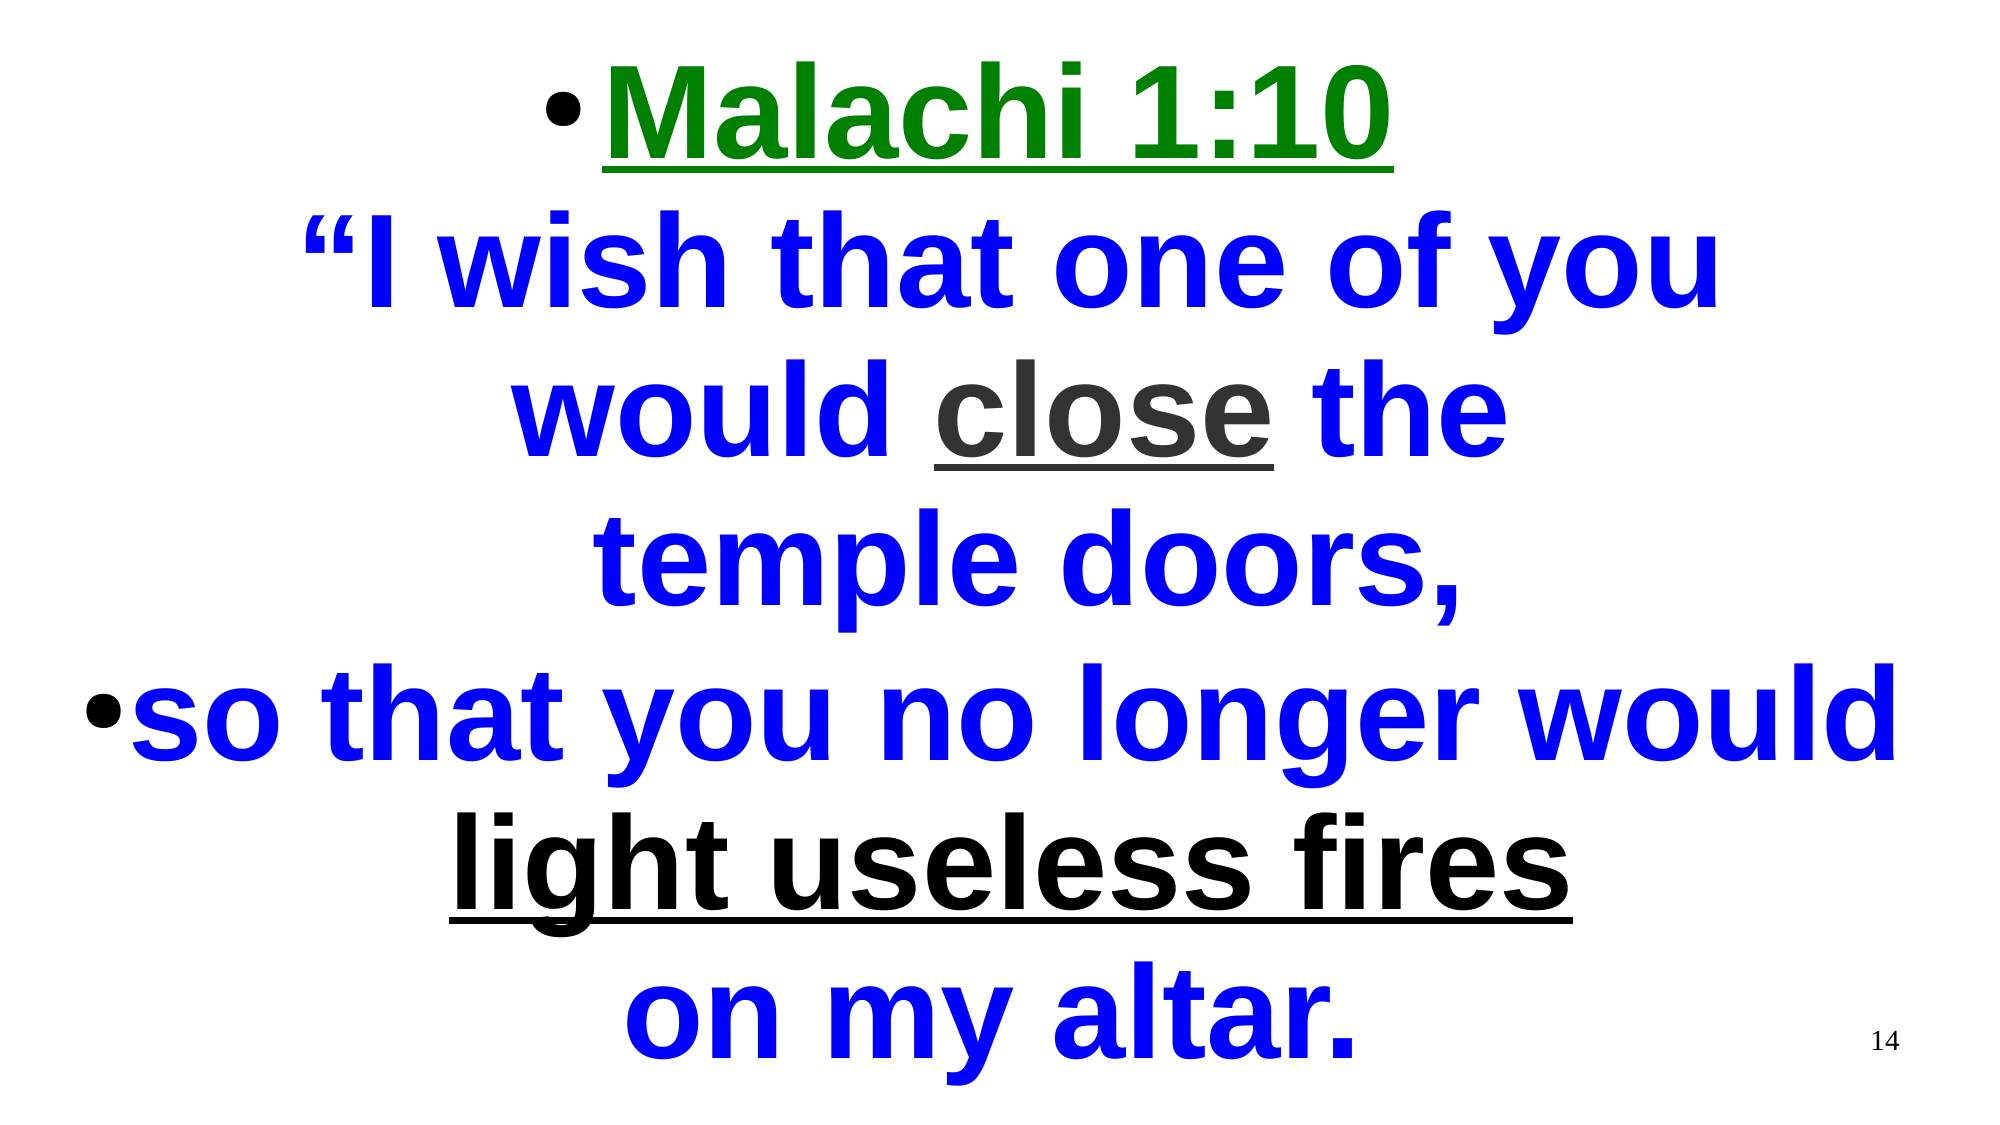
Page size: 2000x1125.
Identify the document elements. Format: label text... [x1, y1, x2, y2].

list Malachi 1:10 “I wish that one of you would close the temple doors, so that you no longer would light useless fires on my altar. [37, 37, 1988, 1088]
